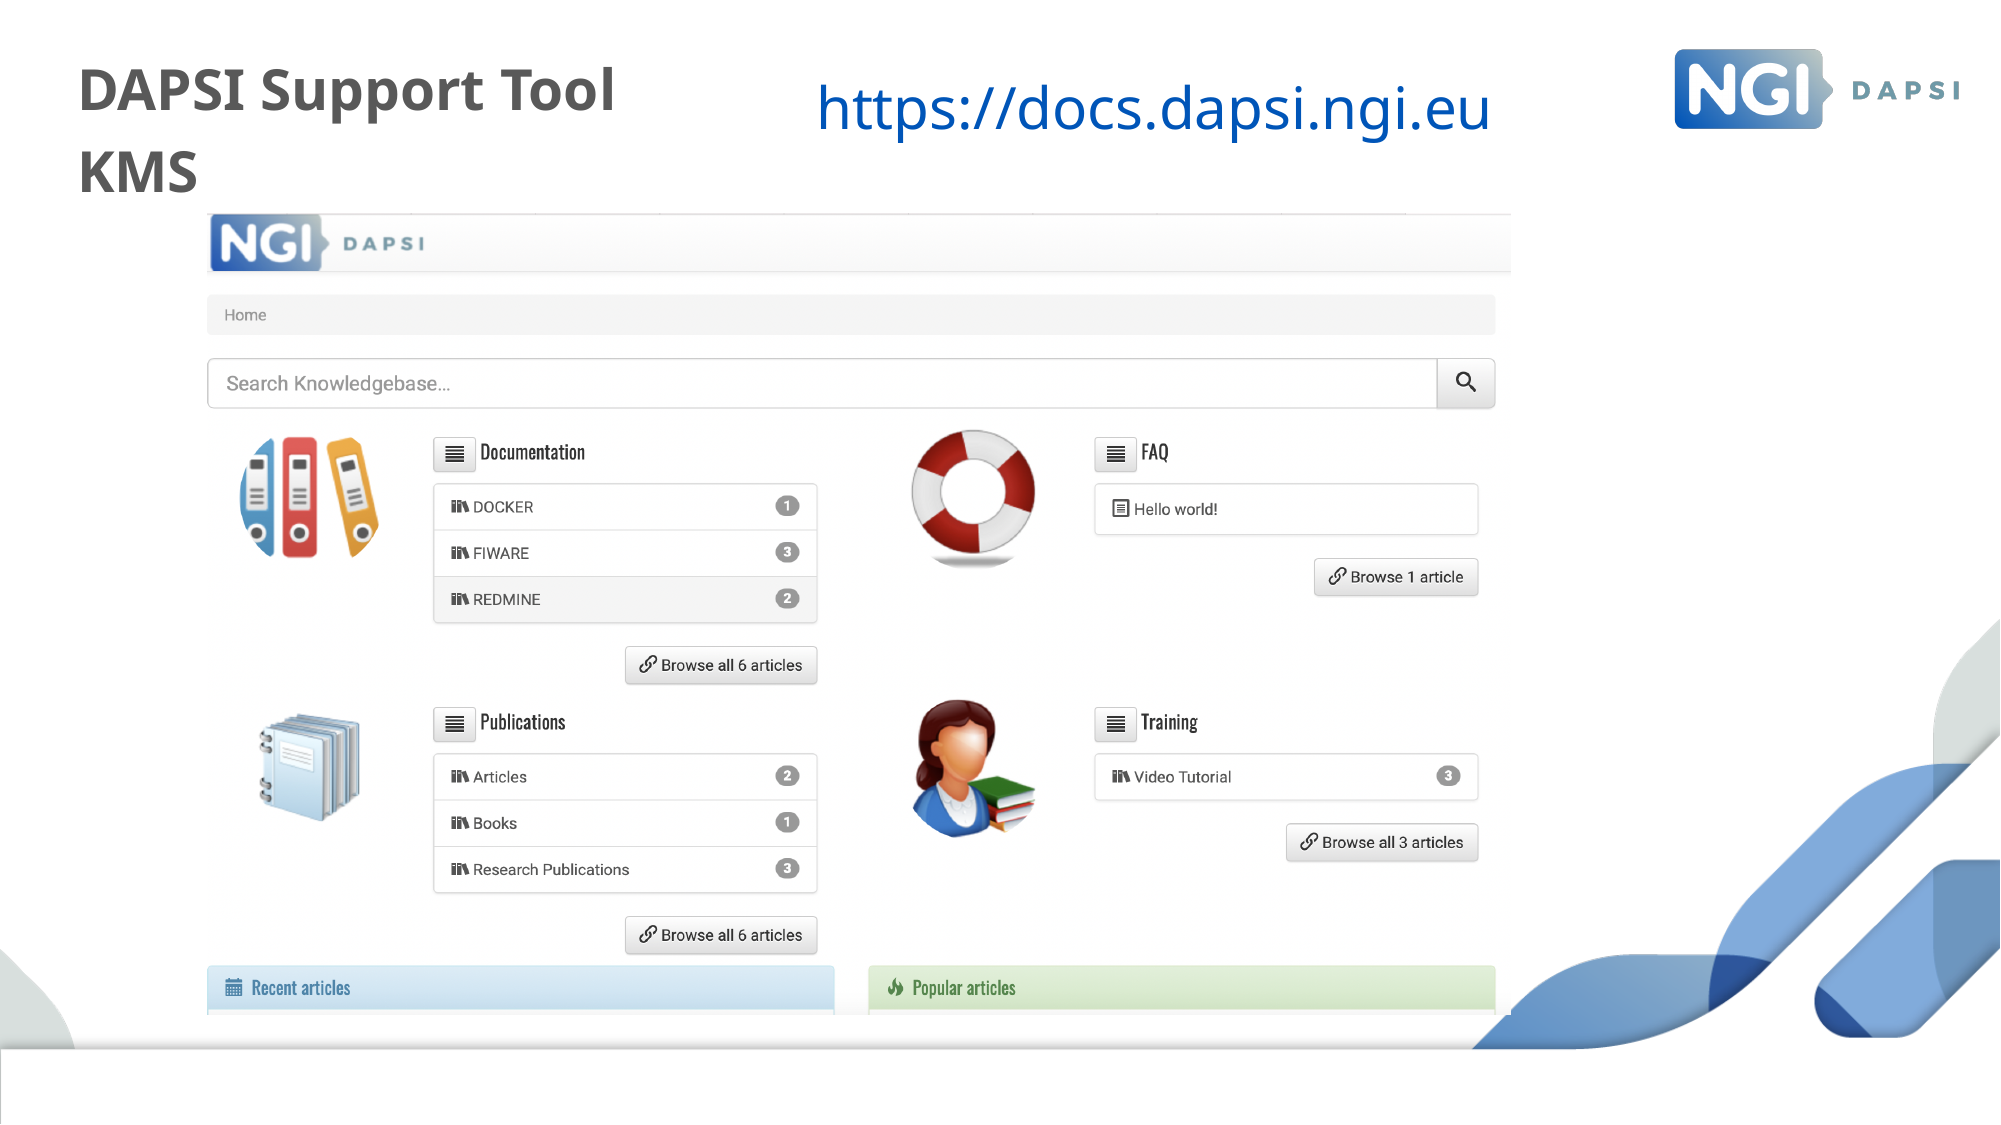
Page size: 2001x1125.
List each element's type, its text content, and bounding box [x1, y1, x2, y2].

picture [0, 213, 2000, 1124]
list https://docs.dapsi.ngi.eu [801, 71, 1511, 193]
picture [1670, 44, 1972, 134]
list DAPSI Support Tool KMS [62, 46, 1638, 214]
